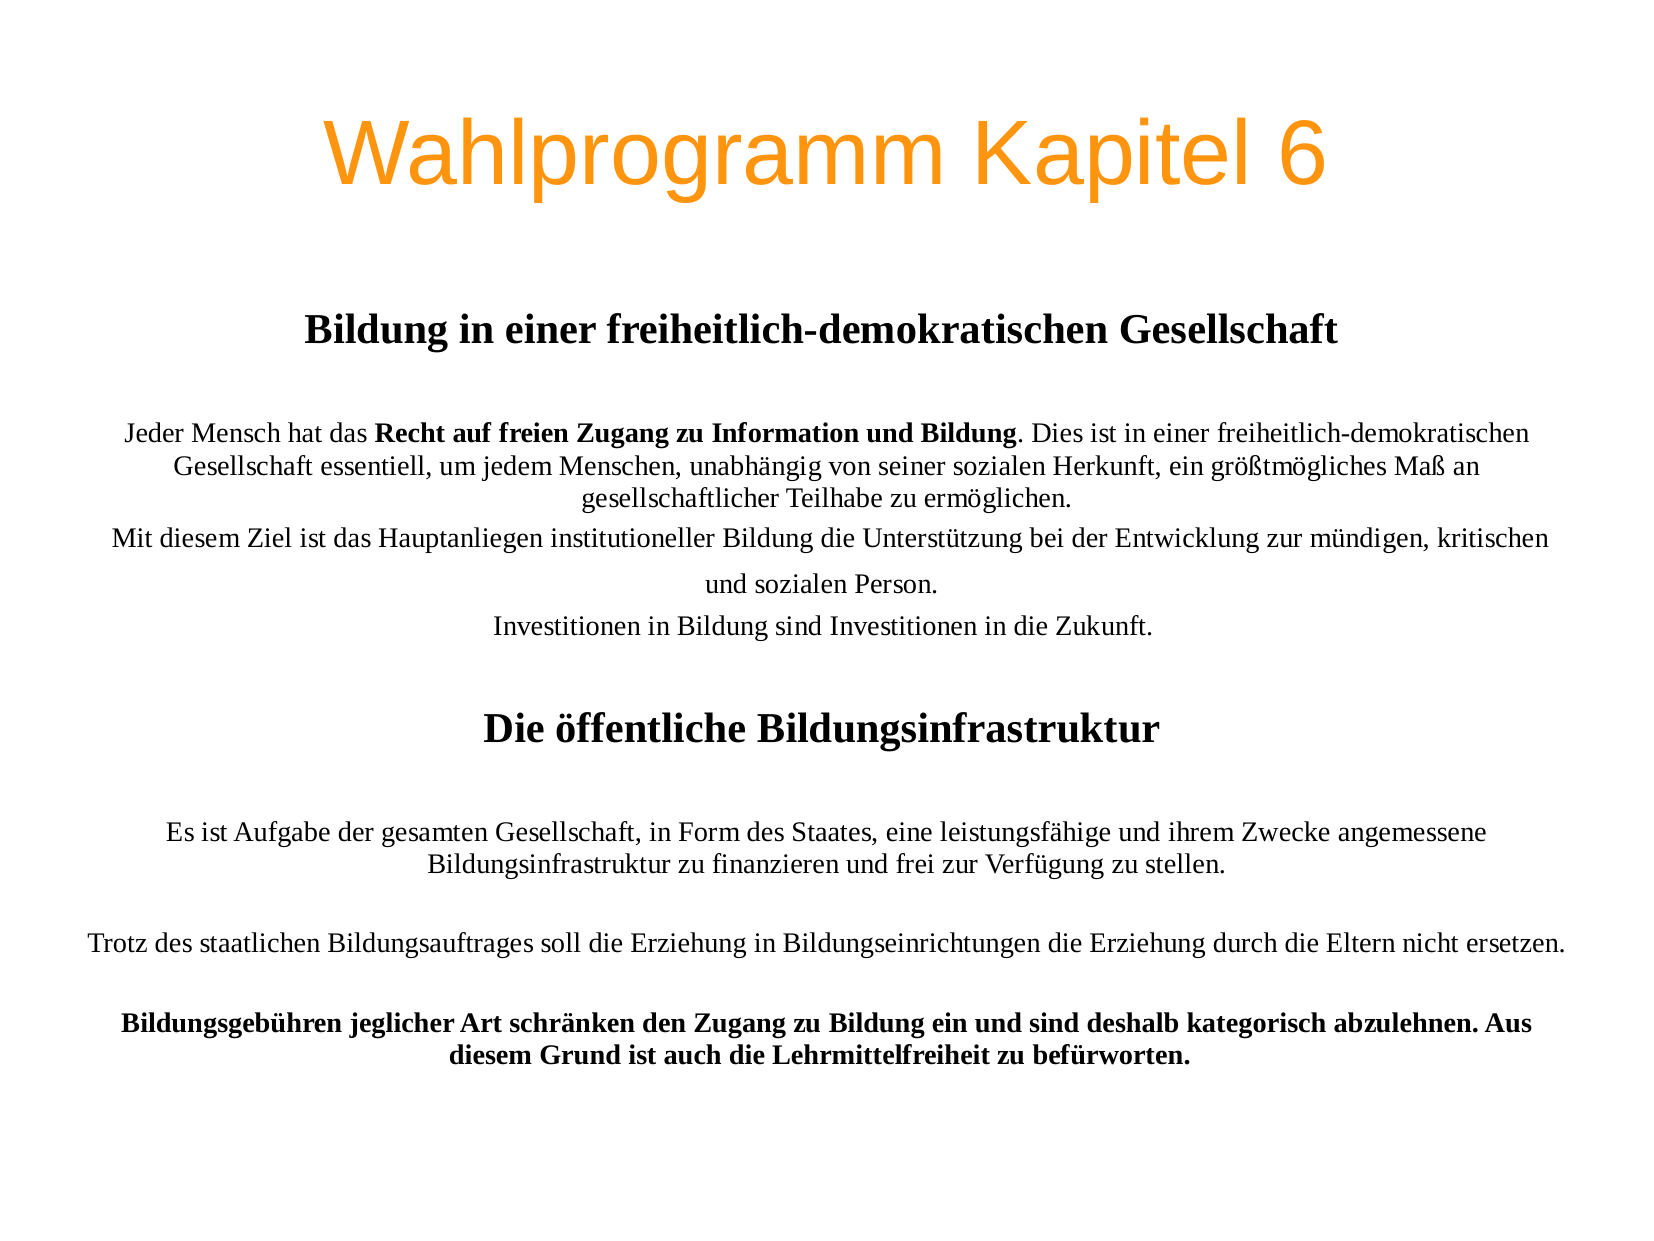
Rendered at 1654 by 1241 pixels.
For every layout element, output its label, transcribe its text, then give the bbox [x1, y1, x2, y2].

title Wahlprogramm Kapitel 6 [82, 56, 1571, 250]
chart [82, 290, 1570, 1109]
